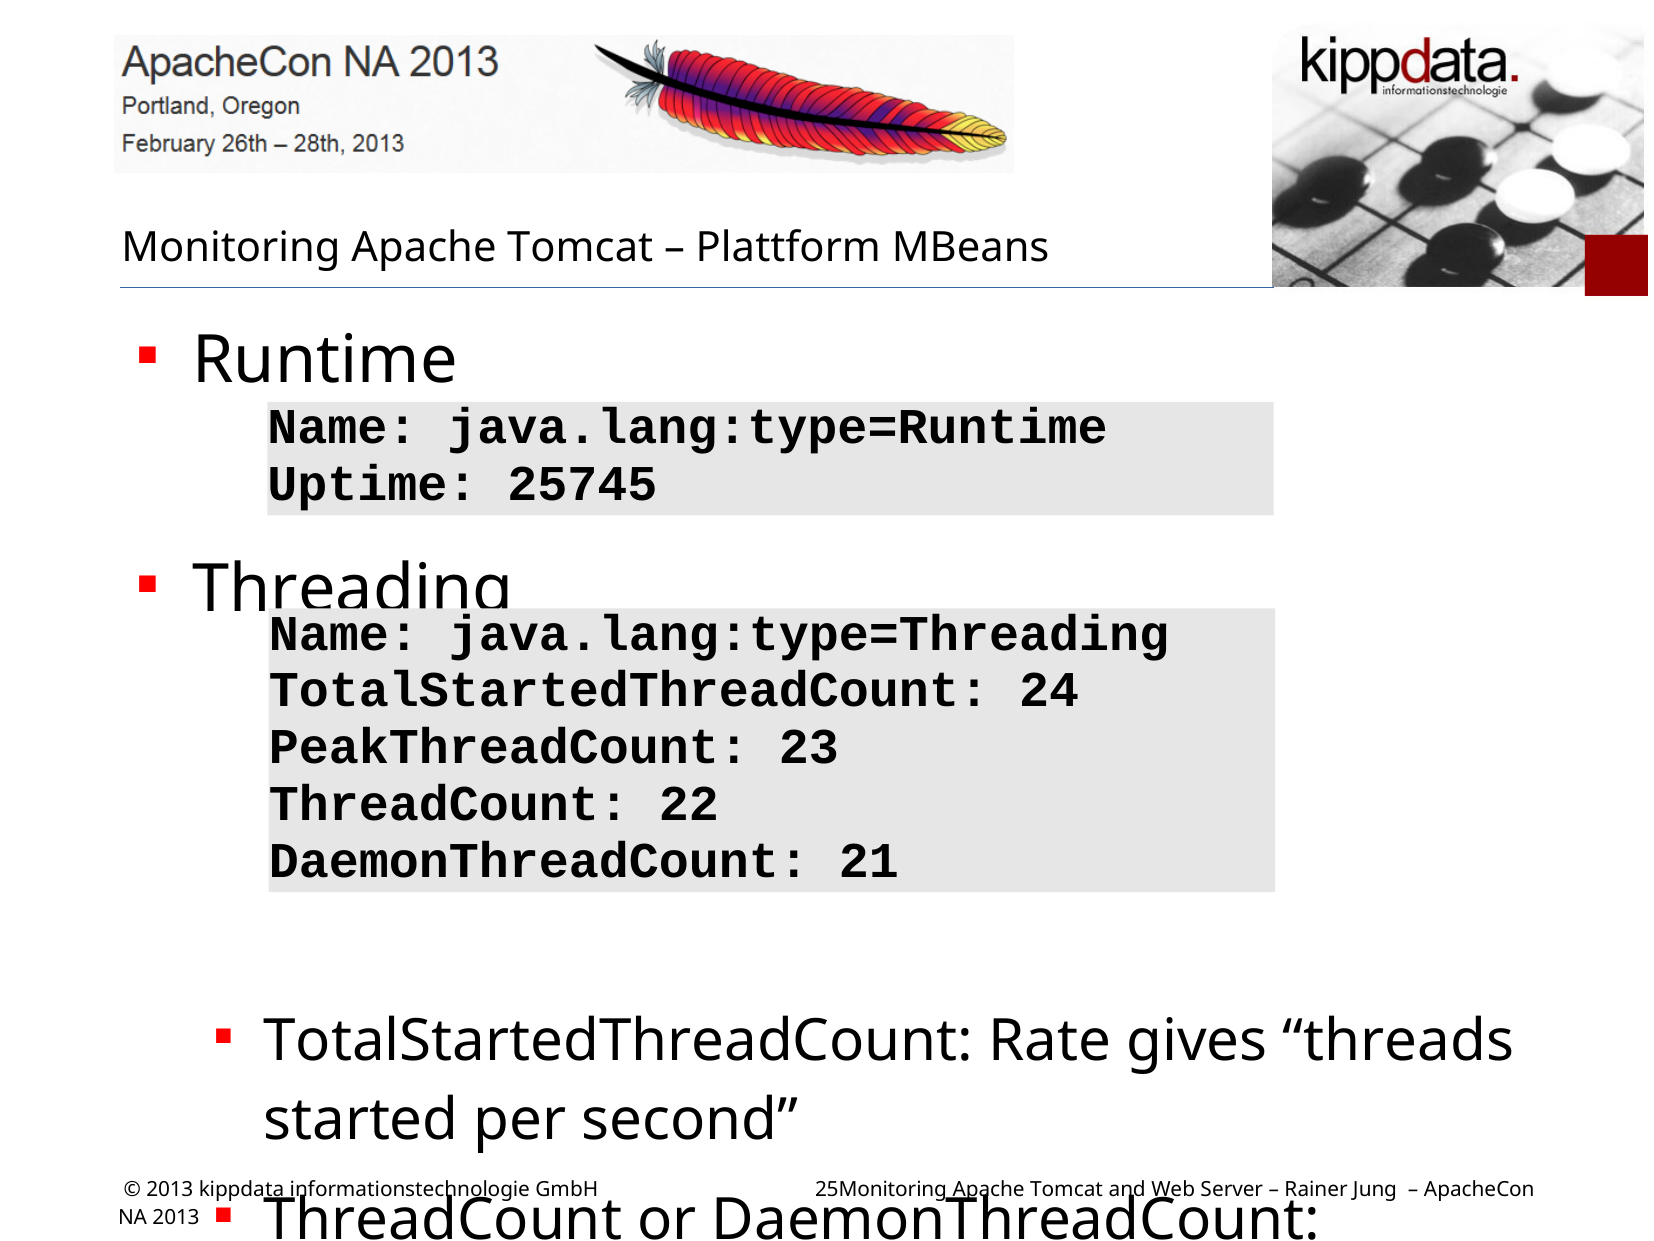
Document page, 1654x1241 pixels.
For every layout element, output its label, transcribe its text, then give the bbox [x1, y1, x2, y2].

list Runtime Threading TotalStartedThreadCount: Rate gives “threads started per second” ThreadCount or DaemonThreadCount: threshold applies [121, 311, 1534, 1173]
list Name: java.lang:type=Runtime Uptime: 25745 [267, 401, 1274, 516]
picture [114, 35, 1014, 173]
picture [1272, 5, 1648, 302]
list Name: java.lang:type=Threading TotalStartedThreadCount: 24 PeakThreadCount: 23 ThreadCount: 22 DaemonThreadCount: 21 [268, 608, 1276, 893]
title Monitoring Apache Tomcat – Plattform MBeans [121, 204, 1242, 286]
